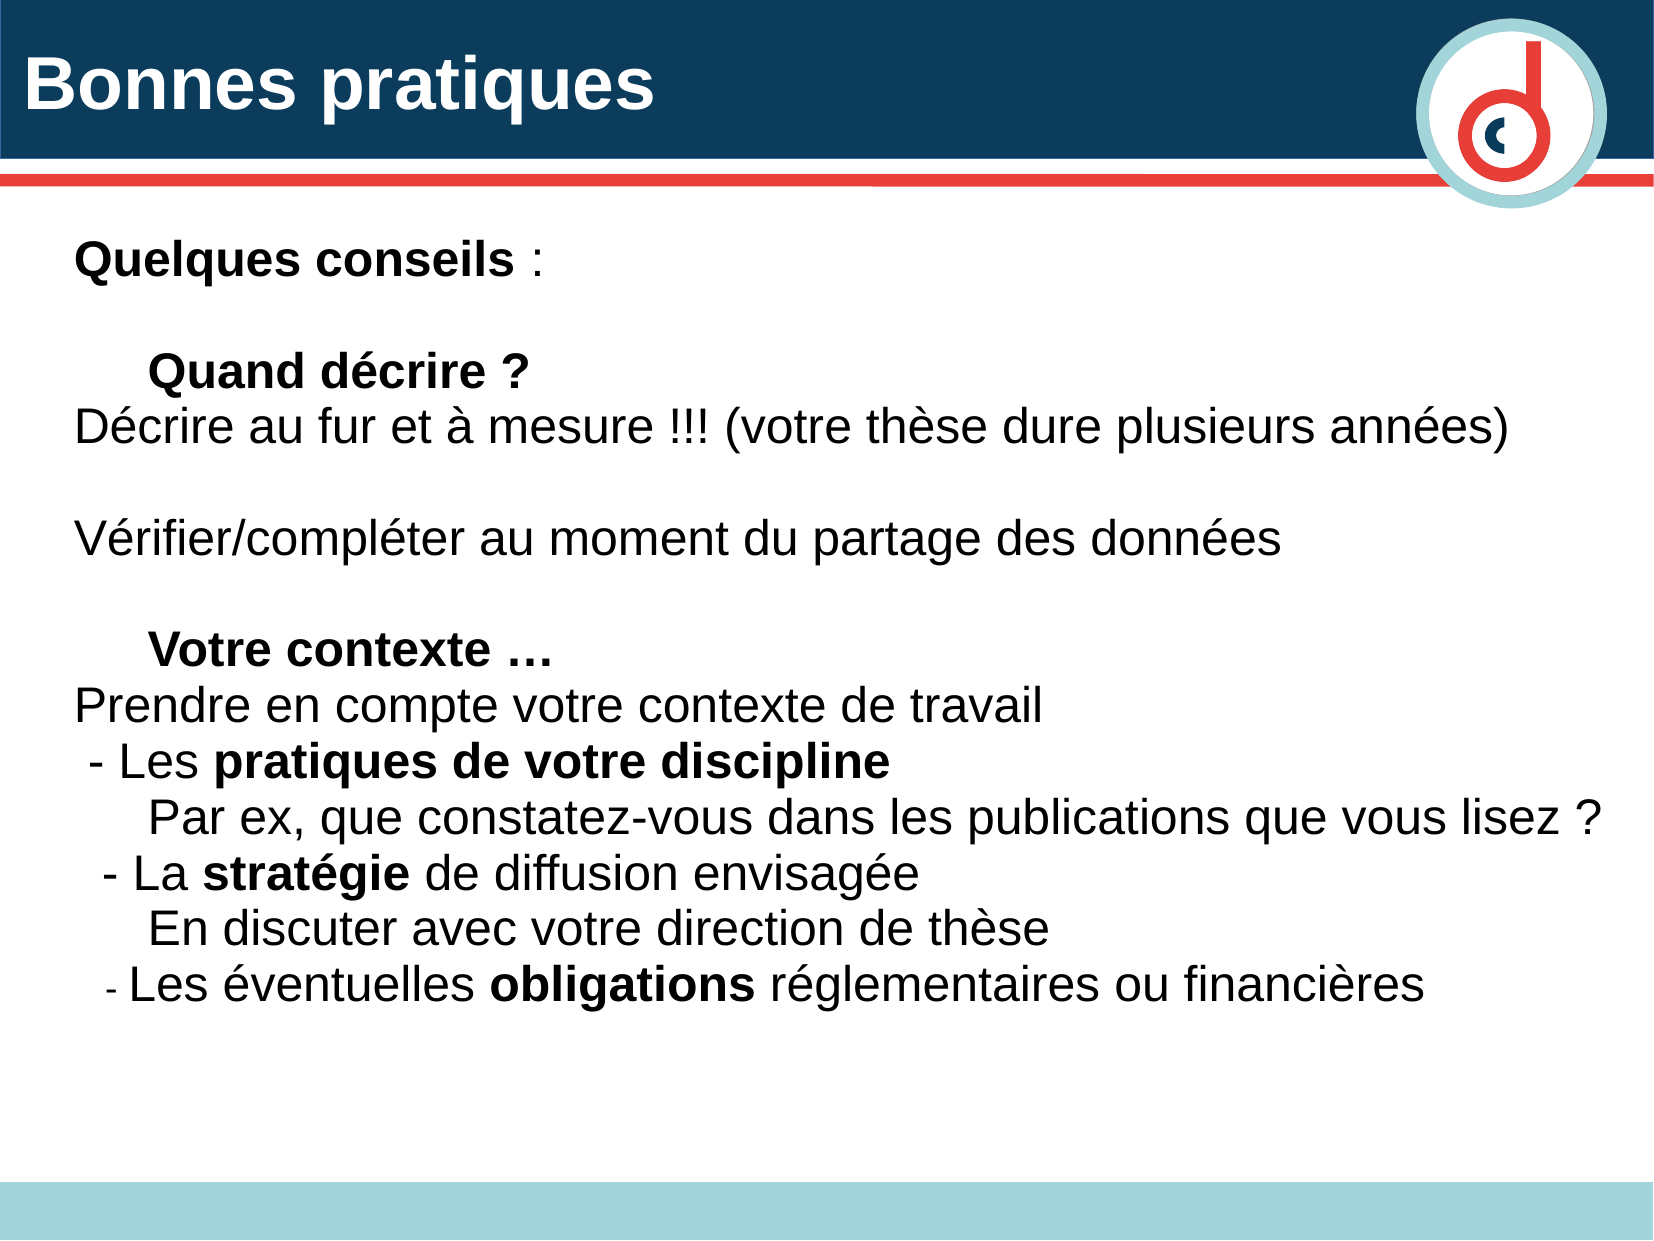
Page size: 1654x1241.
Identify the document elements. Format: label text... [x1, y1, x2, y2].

text_box Quelques conseils : Quand décrire ? Décrire au fur et à mesure !!! (votre thèse dure plusieurs années) Vérifier/compléter au moment du partage des données Votre contexte … Prendre en compte votre contexte de travail - Les pratiques de votre discipline Par ex, que constatez-vous dans les publications que vous lisez ? - La stratégie de diffusion envisagée En discuter avec votre direction de thèse - Les éventuelles obligations réglementaires ou financières [59, 224, 1623, 1073]
title Bonnes pratiques [23, 11, 1565, 159]
